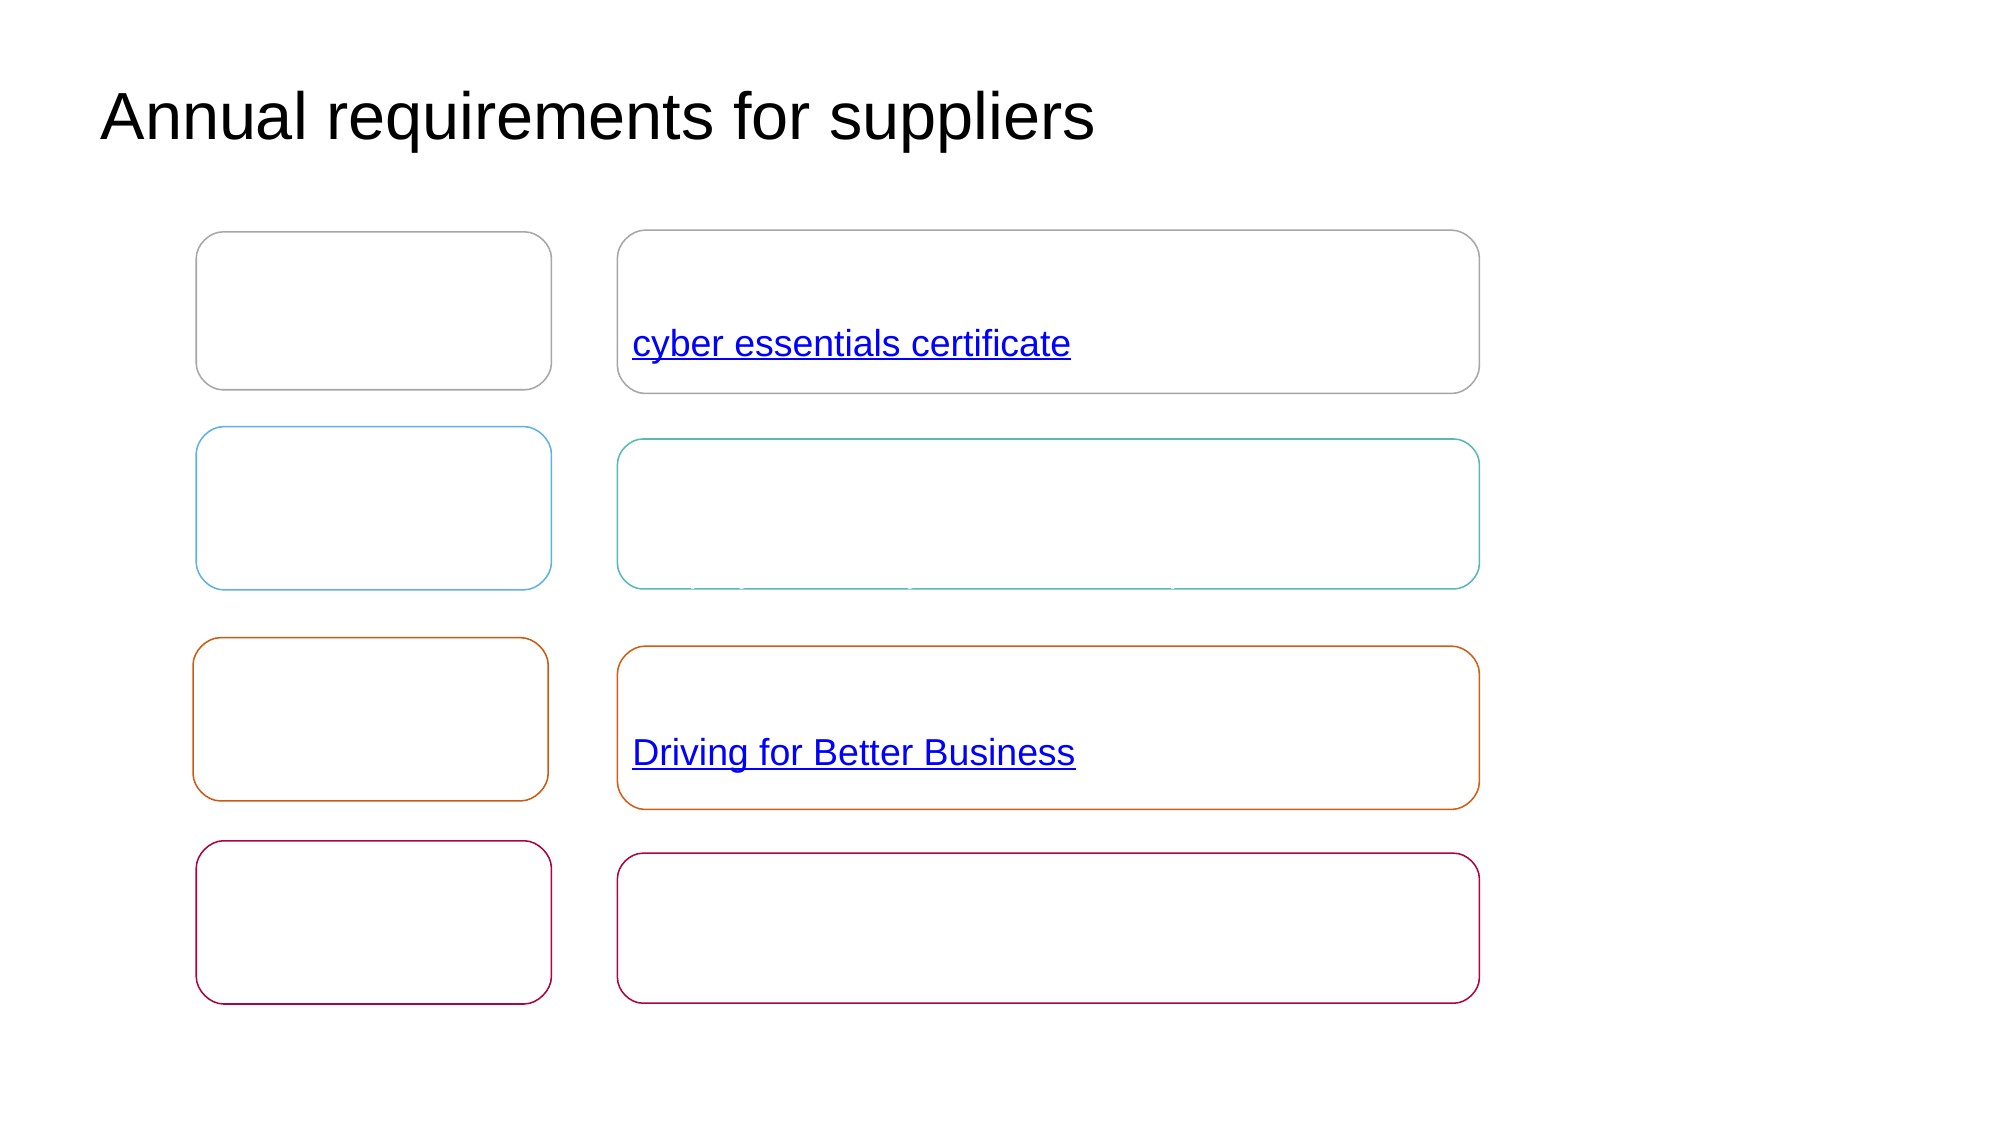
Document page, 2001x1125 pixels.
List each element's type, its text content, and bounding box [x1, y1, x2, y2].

text_box Social value [193, 637, 549, 801]
text_box Self Audit Certificate [196, 840, 552, 1004]
text_box Suppliers required to have and maintain a cyber essentials certificate. [617, 230, 1480, 394]
text_box Cyber Security [196, 231, 552, 390]
text_box Suppliers required to have and maintain Professional Indemnity, Public, Liability and Employer Liability insurance to specific values. [617, 439, 1480, 589]
text_box Insurances [196, 426, 552, 590]
text_box Suppliers must prepare and submit an annual self audit certificate (Schedule 8) [617, 853, 1480, 1004]
text_box Suppliers required to sign up to Driving for Better Business programme. [617, 646, 1480, 810]
text_box Annual requirements for suppliers [80, 52, 1874, 191]
